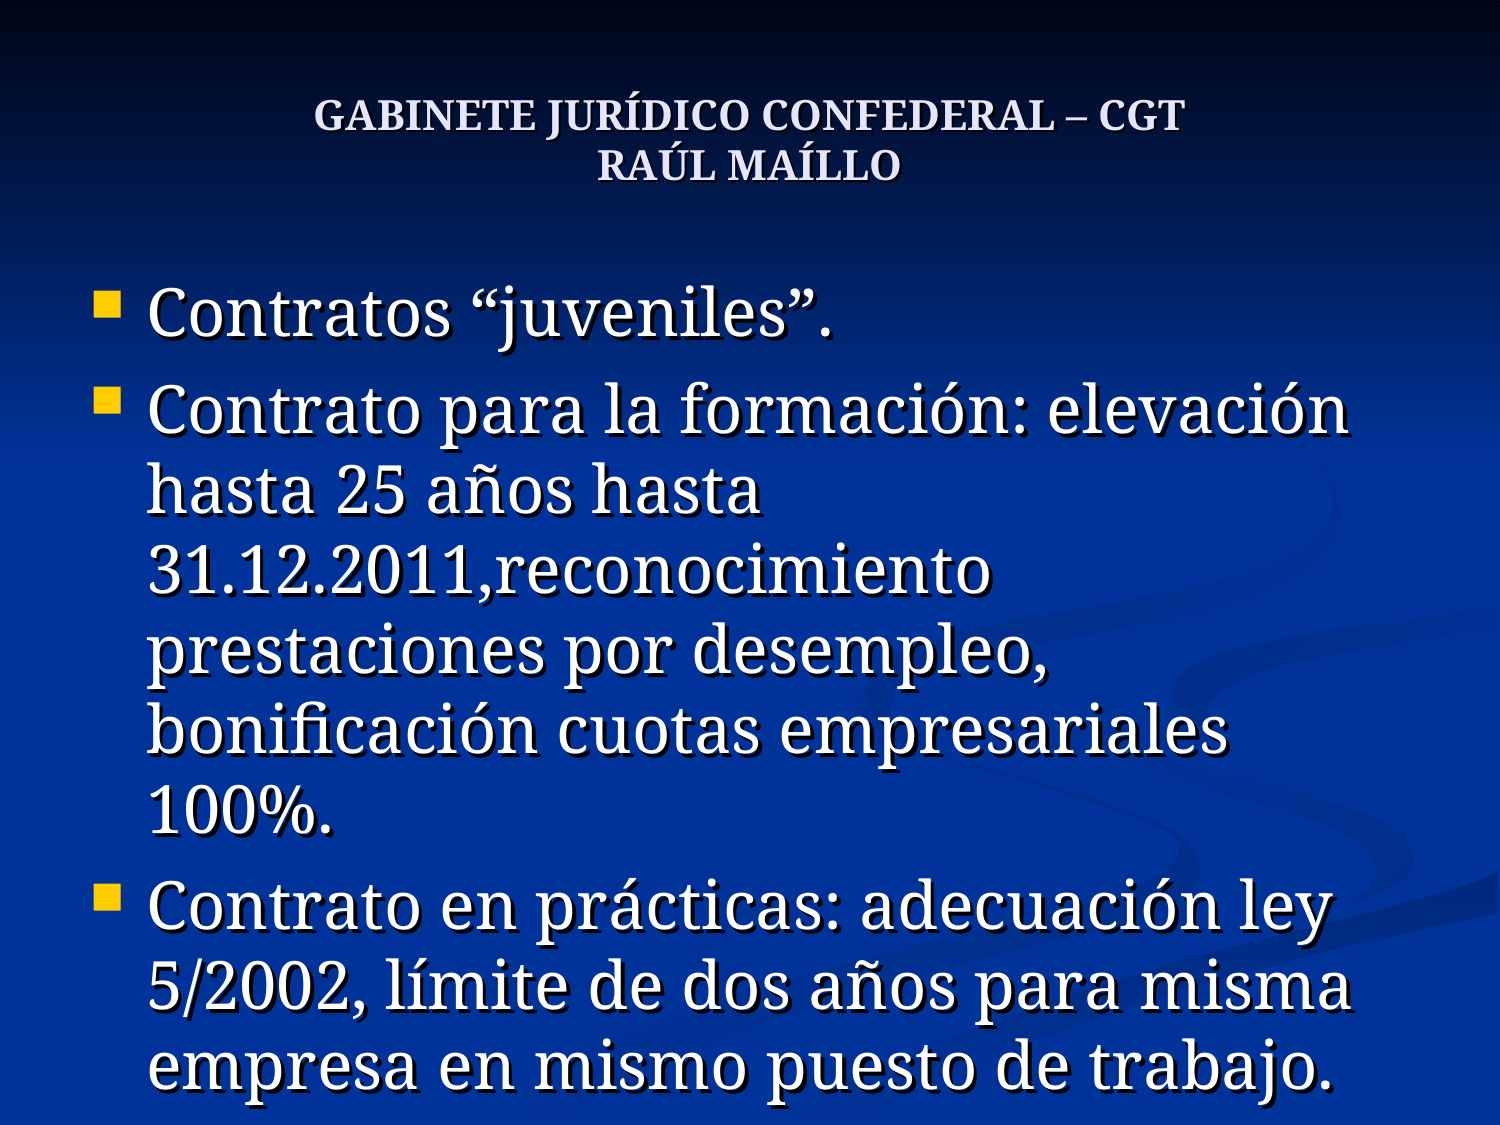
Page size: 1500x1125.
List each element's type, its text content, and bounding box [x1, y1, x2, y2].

list Contratos “juveniles”. Contrato para la formación: elevación hasta 25 años hasta 31.12.2011,reconocimiento prestaciones por desempleo, bonificación cuotas empresariales 100%. Contrato en prácticas: adecuación ley 5/2002, límite de dos años para misma empresa en mismo puesto de trabajo. [75, 262, 1426, 1125]
title GABINETE JURÍDICO CONFEDERAL – CGT RAÚL MAÍLLO [75, 45, 1426, 233]
